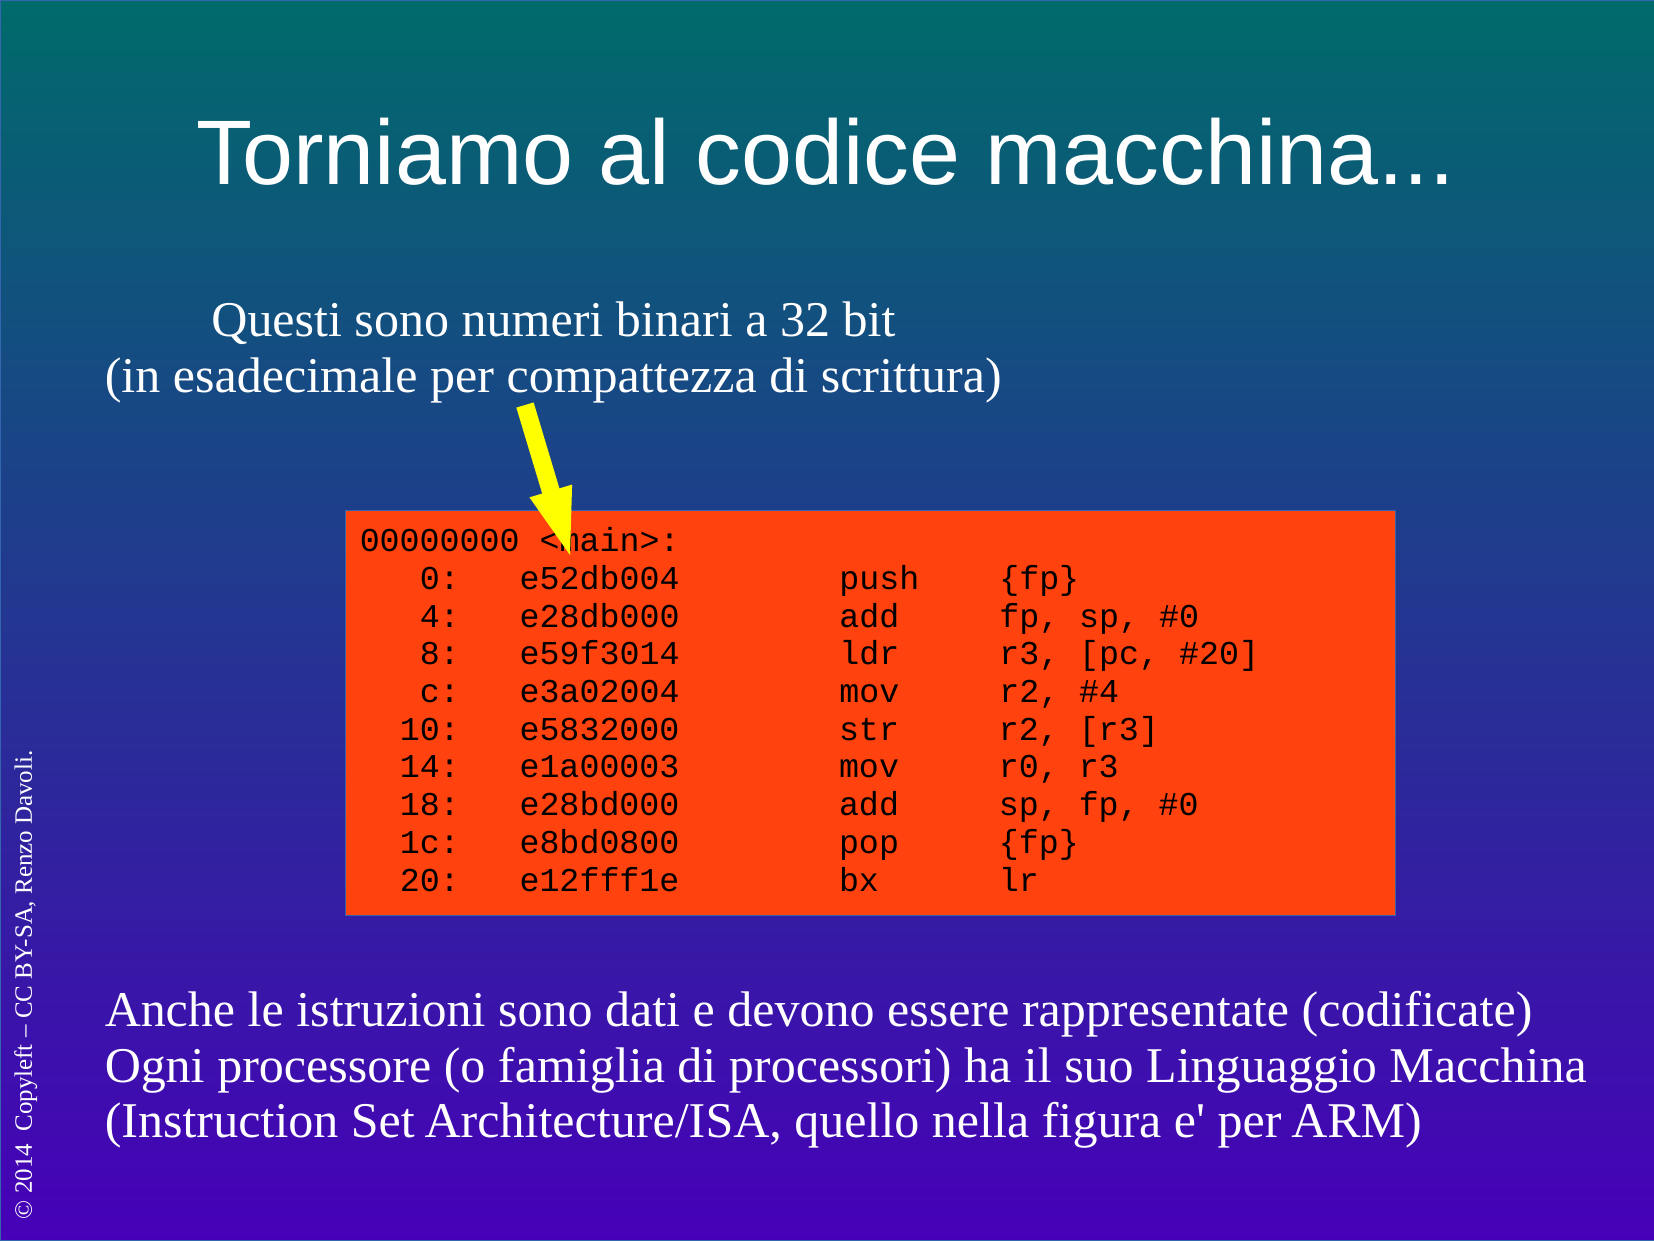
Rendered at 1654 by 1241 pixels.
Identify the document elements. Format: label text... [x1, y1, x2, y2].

title Torniamo al codice macchina... [82, 49, 1571, 257]
text_box 00000000 <main>: 0: e52db004 push {fp} 4: e28db000 add fp, sp, #0 8: e59f3014 ldr r3, [pc, #20] c: e3a02004 mov r2, #4 10: e5832000 str r2, [r3] 14: e1a00003 mov r0, r3 18: e28bd000 add sp, fp, #0 1c: e8bd0800 pop {fp} 20: e12fff1e bx lr [345, 510, 1396, 916]
text_box Anche le istruzioni sono dati e devono essere rappresentate (codificate) Ogni processore (o famiglia di processori) ha il suo Linguaggio Macchina (Instruction Set Architecture/ISA, quello nella figura e' per ARM) [90, 975, 1606, 1201]
text_box Questi sono numeri binari a 32 bit (in esadecimale per compattezza di scrittura) [90, 285, 1017, 411]
